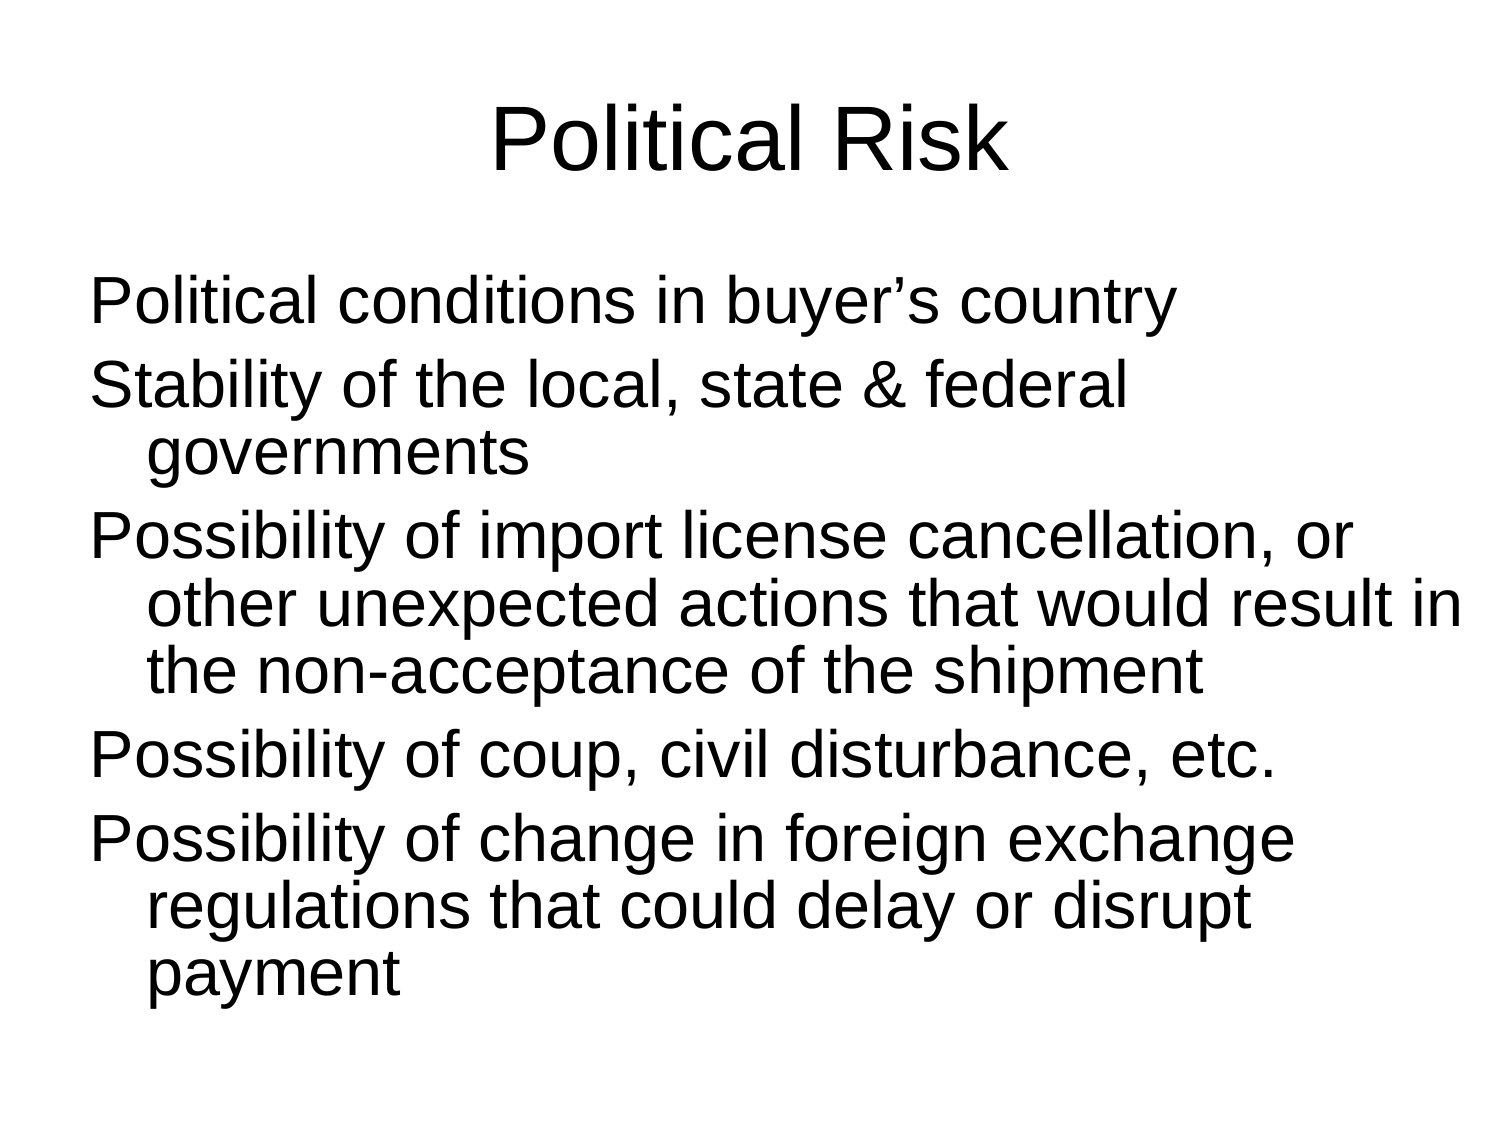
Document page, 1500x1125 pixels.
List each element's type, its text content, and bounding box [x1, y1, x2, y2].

title Political Risk [75, 45, 1426, 233]
list Political conditions in buyer’s country Stability of the local, state & federal governments Possibility of import license cancellation, or other unexpected actions that would result in the non-acceptance of the shipment Possibility of coup, civil disturbance, etc. Possibility of change in foreign exchange regulations that could delay or disrupt payment [75, 262, 1500, 1125]
